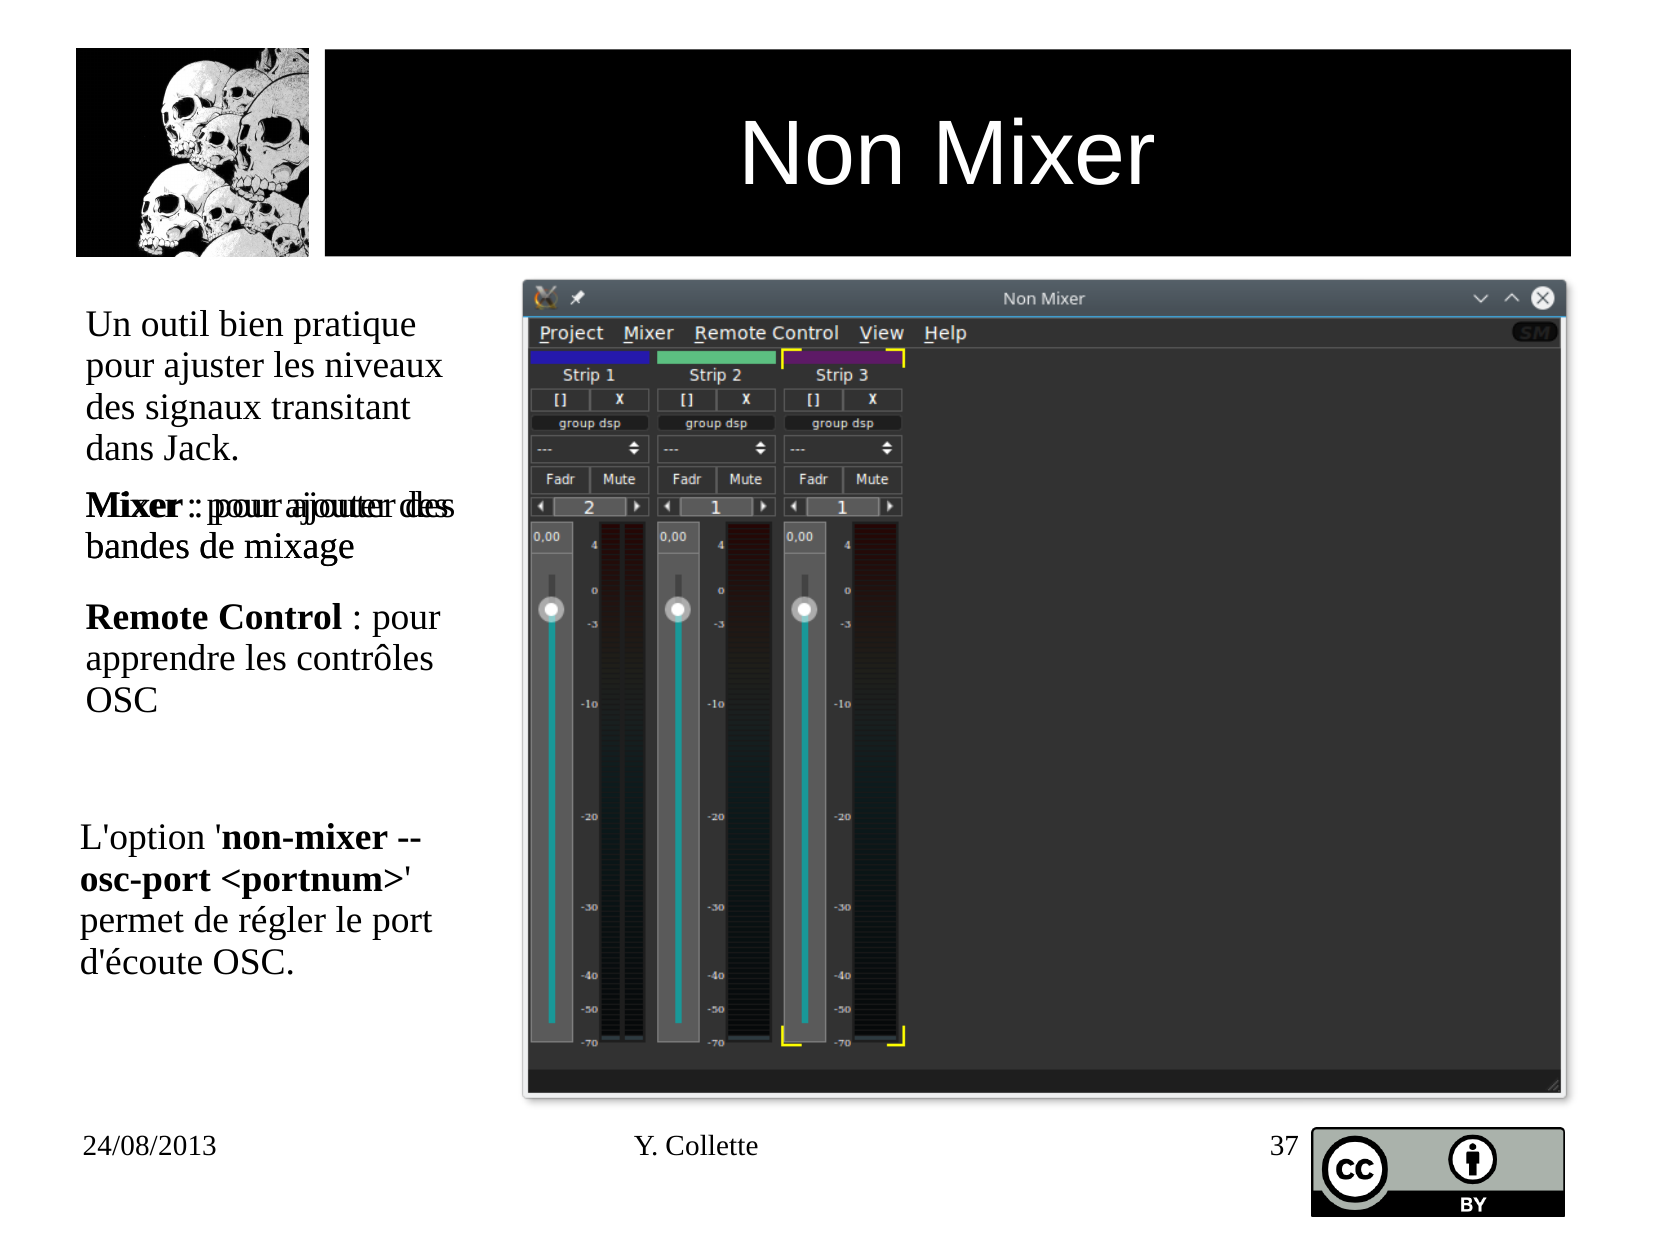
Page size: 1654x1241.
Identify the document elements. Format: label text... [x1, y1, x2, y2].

picture [514, 271, 1583, 1115]
text_box Un outil bien pratique pour ajuster les niveaux des signaux transitant dans Jack. [70, 295, 503, 477]
picture [1311, 1127, 1565, 1217]
title Non Mixer [324, 49, 1571, 257]
text_box Remote Control : pour apprendre les contrôles OSC [70, 588, 491, 728]
picture [76, 48, 309, 257]
text_box Mixer : pour ajouter des bandes de mixage [70, 476, 491, 575]
text_box L'option 'non-mixer --osc-port <portnum>' permet de régler le port d'écoute OSC. [64, 809, 467, 999]
